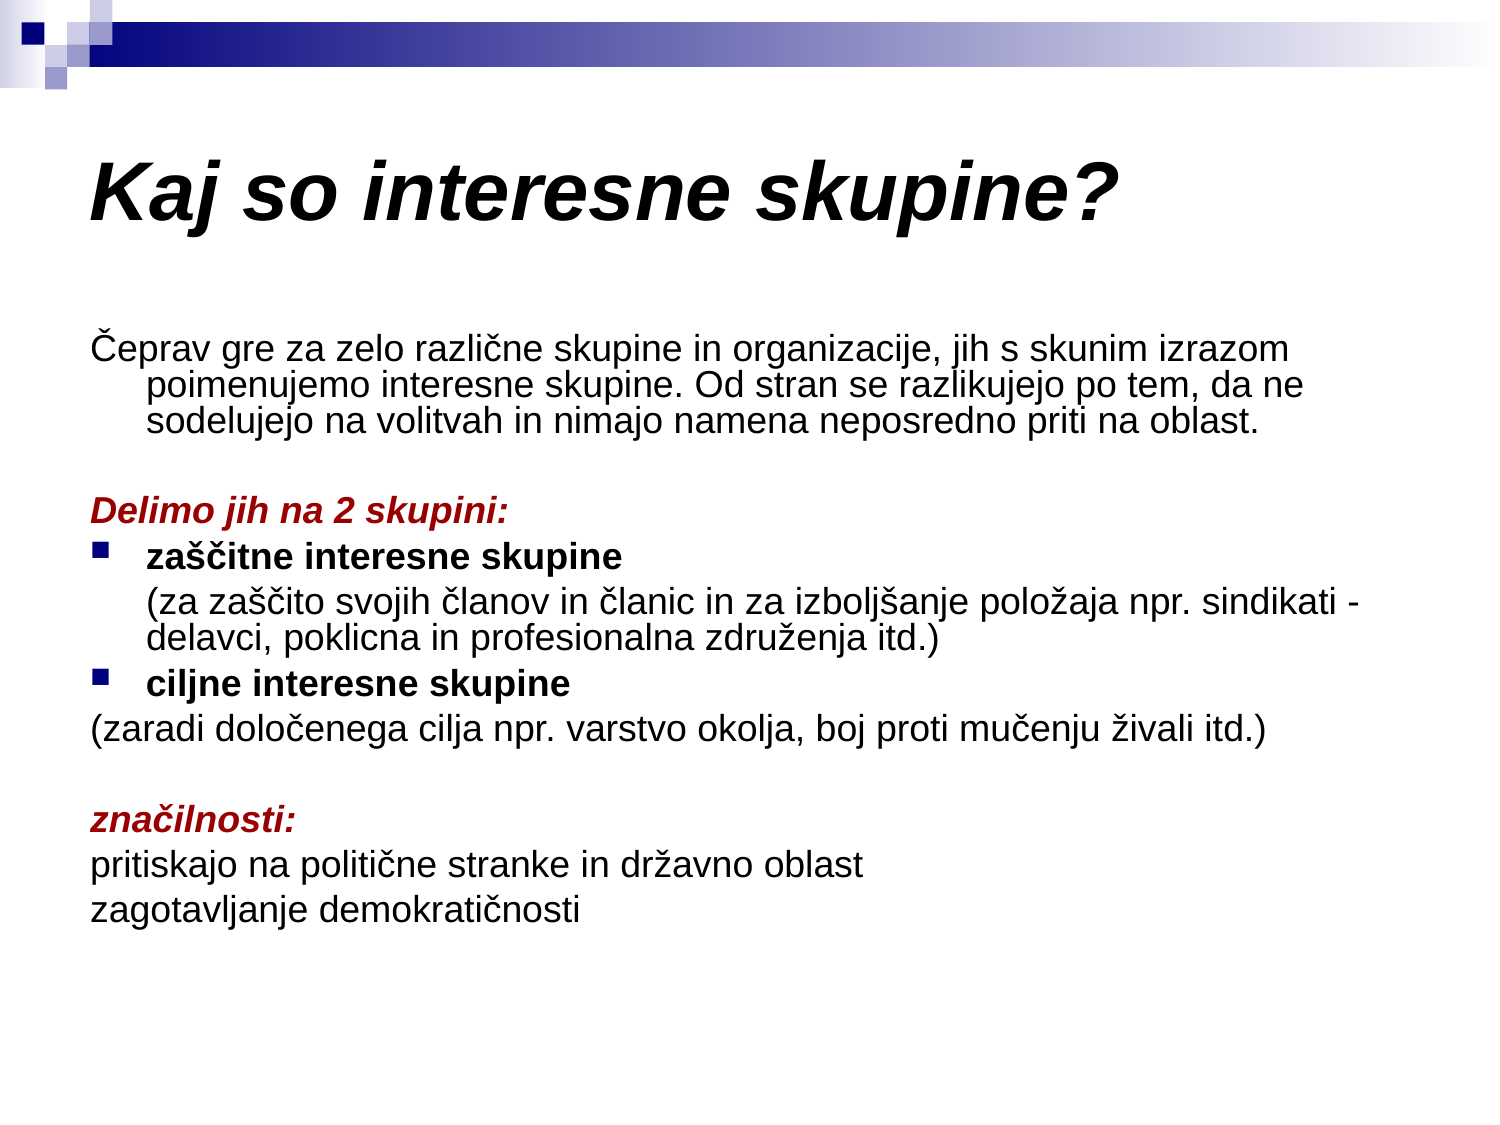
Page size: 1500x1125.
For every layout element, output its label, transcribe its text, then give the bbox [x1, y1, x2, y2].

title Kaj so interesne skupine? [75, 75, 1425, 300]
list Čeprav gre za zelo različne skupine in organizacije, jih s skunim izrazom poimenujemo interesne skupine. Od stran se razlikujejo po tem, da ne sodelujejo na volitvah in nimajo namena neposredno priti na oblast. Delimo jih na 2 skupini: zaščitne interesne skupine (za zaščito svojih članov in članic in za izboljšanje položaja npr. sindikati - delavci, poklicna in profesionalna združenja itd.) ciljne interesne skupine (zaradi določenega cilja npr. varstvo okolja, boj proti mučenju živali itd.) značilnosti: pritiskajo na politične stranke in državno oblast zagotavljanje demokratičnosti [75, 324, 1425, 963]
